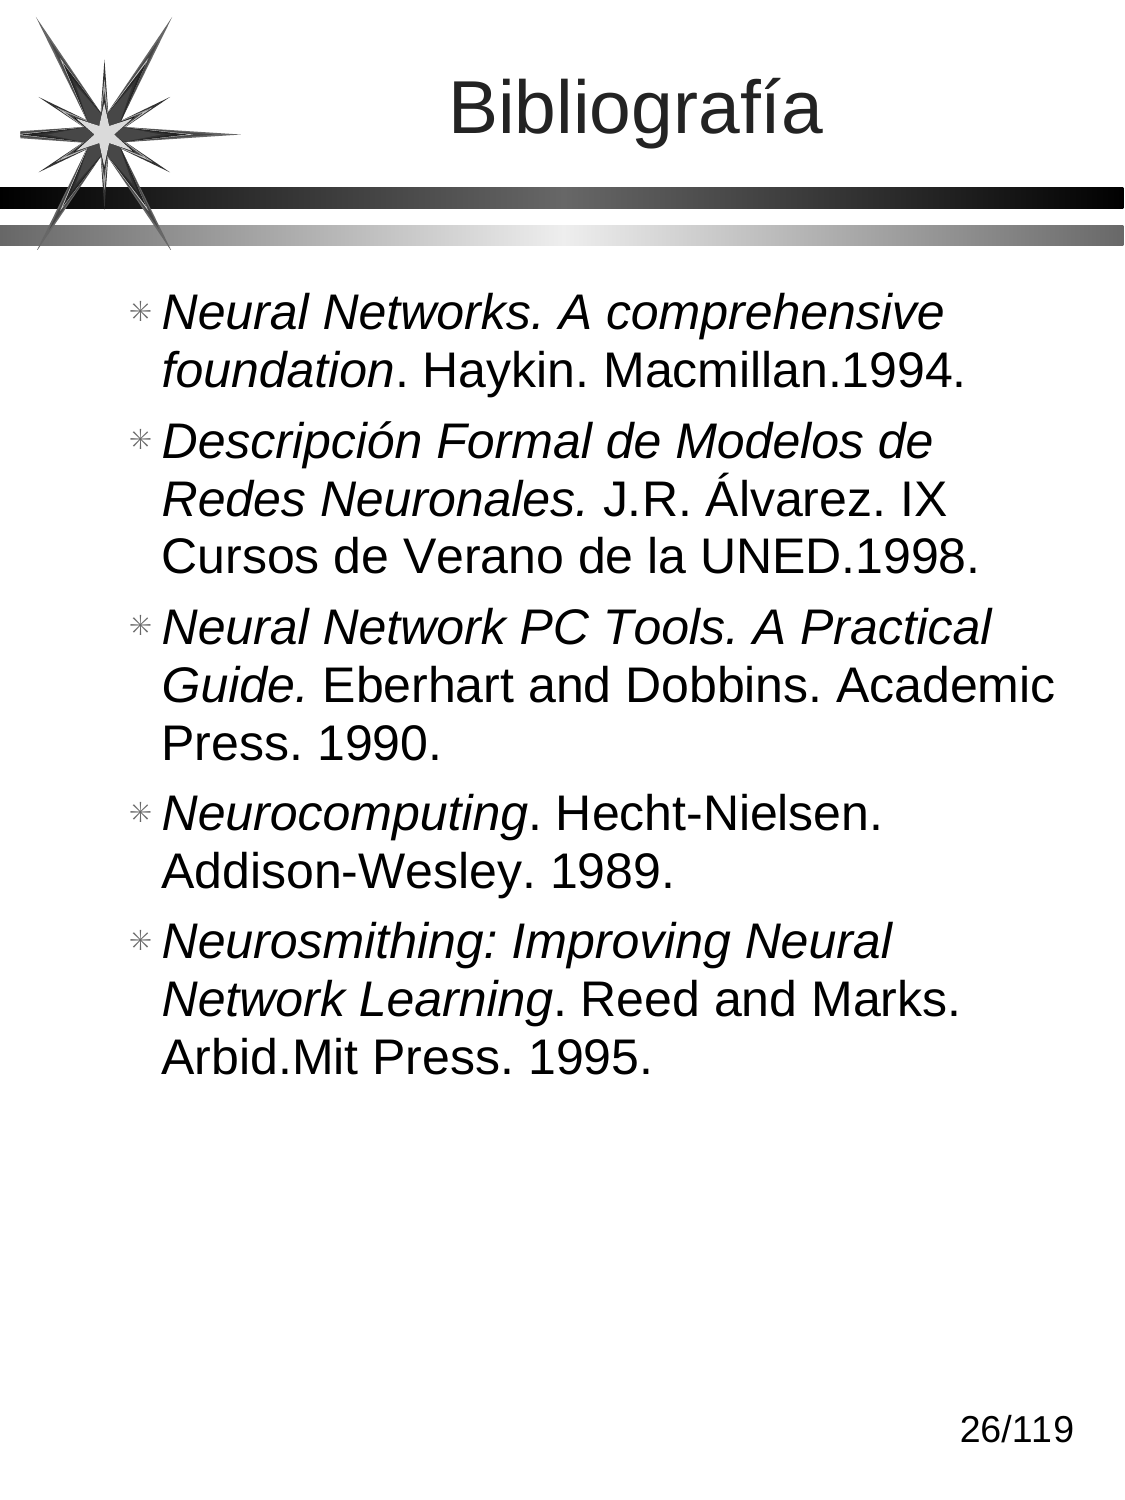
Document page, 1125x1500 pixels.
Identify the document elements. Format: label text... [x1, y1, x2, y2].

title Bibliografía [174, 50, 1097, 163]
list Neural Networks. A comprehensive foundation. Haykin. Macmillan.1994. Descripción Formal de Modelos de Redes Neuronales. J.R. Álvarez. IX Cursos de Verano de la UNED.1998. Neural Network PC Tools. A Practical Guide. Eberhart and Dobbins. Academic Press. 1990. Neurocomputing. Hecht-Nielsen. Addison-Wesley. 1989. Neurosmithing: Improving Neural Network Learning. Reed and Marks. Arbid.Mit Press. 1995. [37, 275, 1075, 1450]
